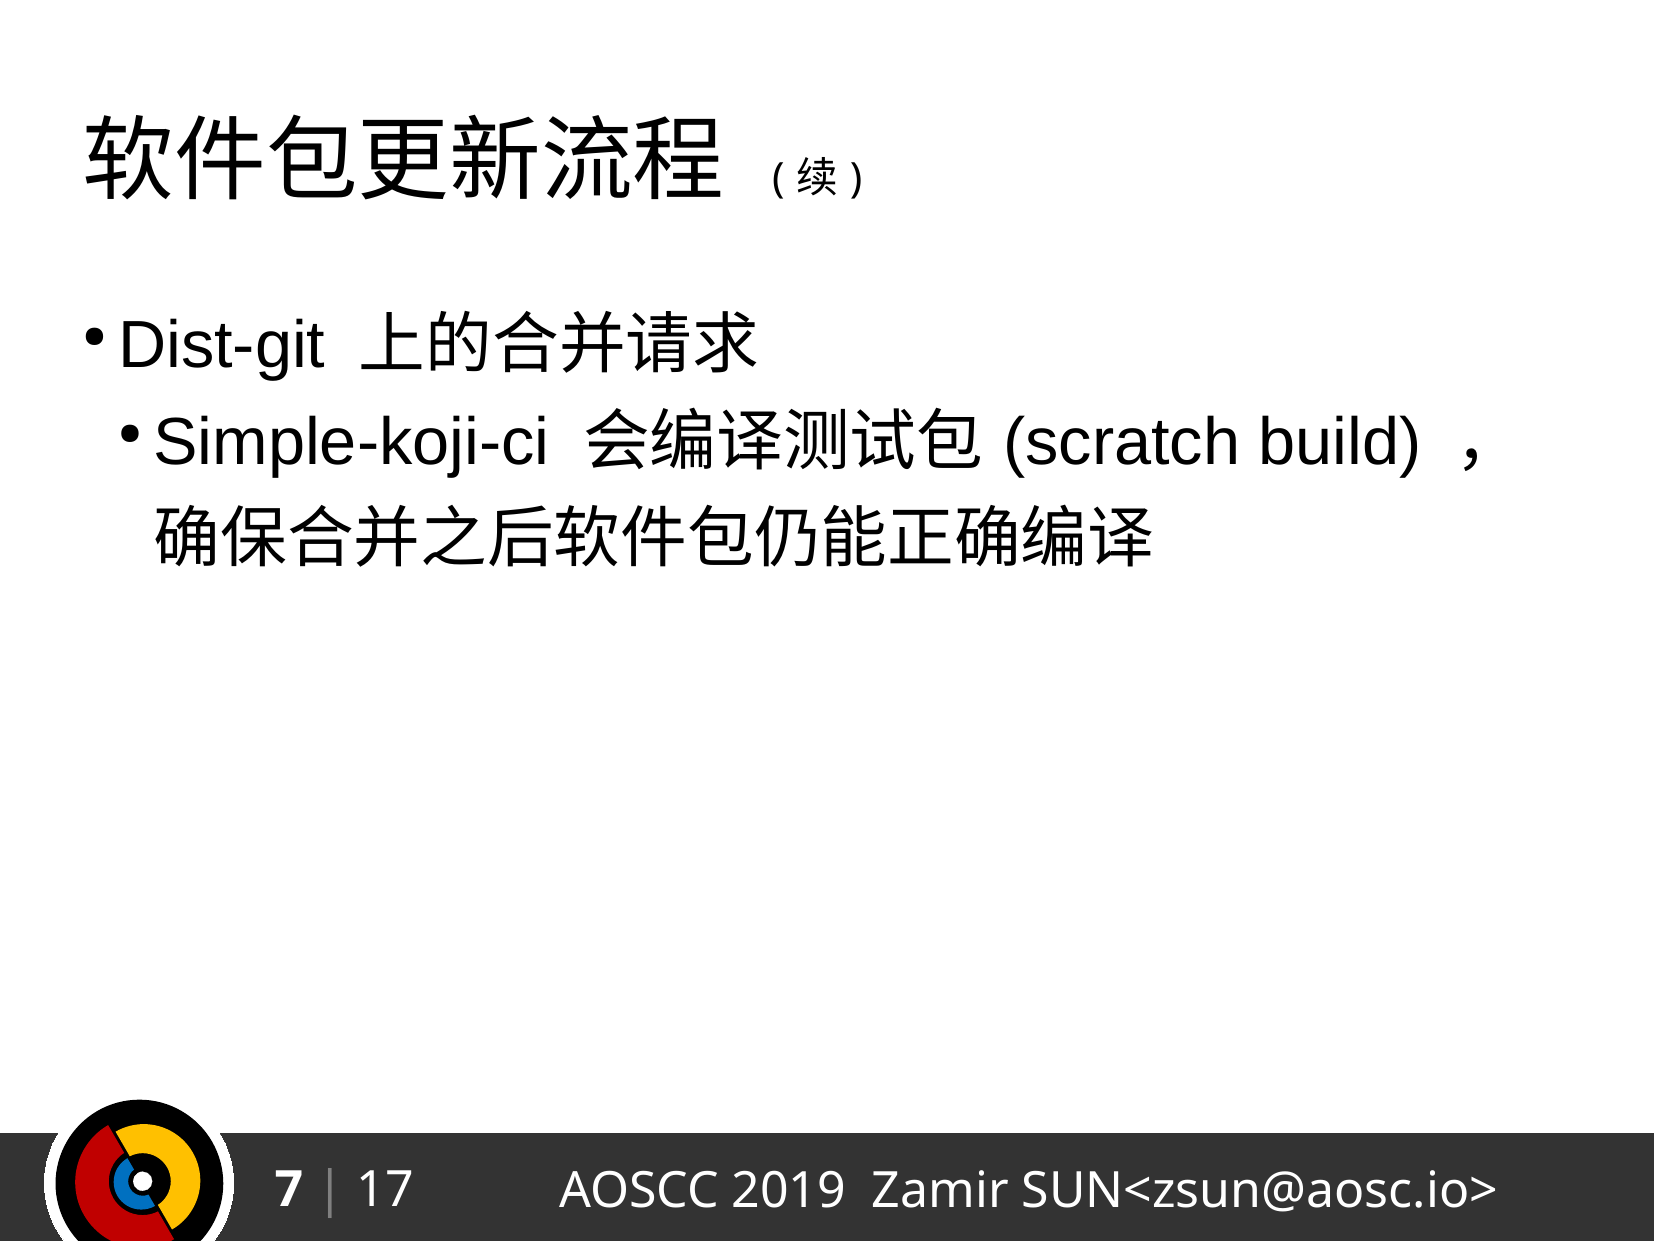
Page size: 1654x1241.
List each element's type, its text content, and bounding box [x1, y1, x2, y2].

subtitle Dist-git 上的合并请求 Simple-koji-ci 会编译测试包(scratch build) ，确保合并之后软件包仍能正确编译 [82, 290, 1571, 1010]
title 软件包更新流程 (续) [82, 49, 1571, 257]
